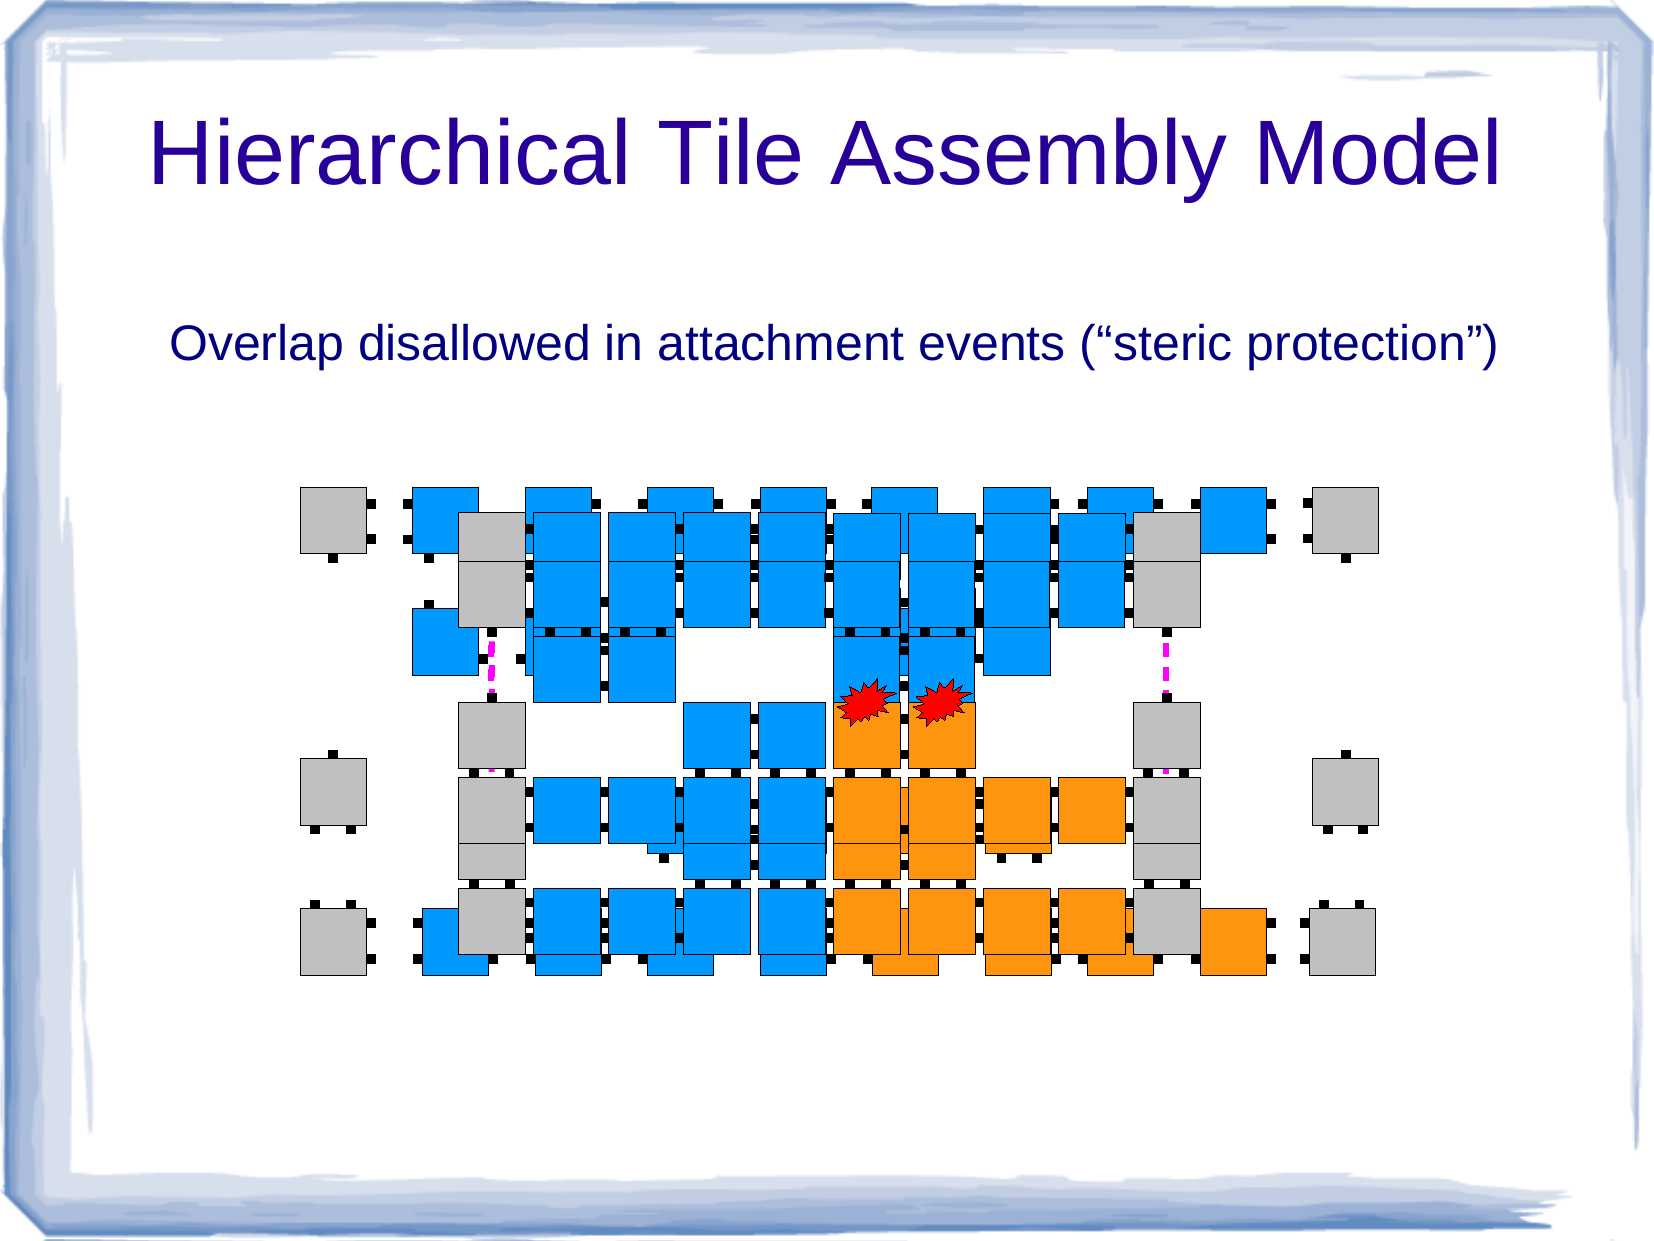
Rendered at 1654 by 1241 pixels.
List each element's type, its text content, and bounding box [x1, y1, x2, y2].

text_box [1312, 750, 1379, 834]
text_box [300, 487, 376, 563]
title Hierarchical Tile Assembly Model [82, 49, 1571, 257]
text_box [300, 900, 376, 976]
text_box [403, 487, 1276, 976]
picture [0, 0, 1654, 1241]
text_box [300, 750, 367, 834]
text_box [1303, 487, 1379, 563]
text_box [1300, 900, 1376, 976]
text_box Overlap disallowed in attachment events (“steric protection”) [94, 308, 1576, 379]
